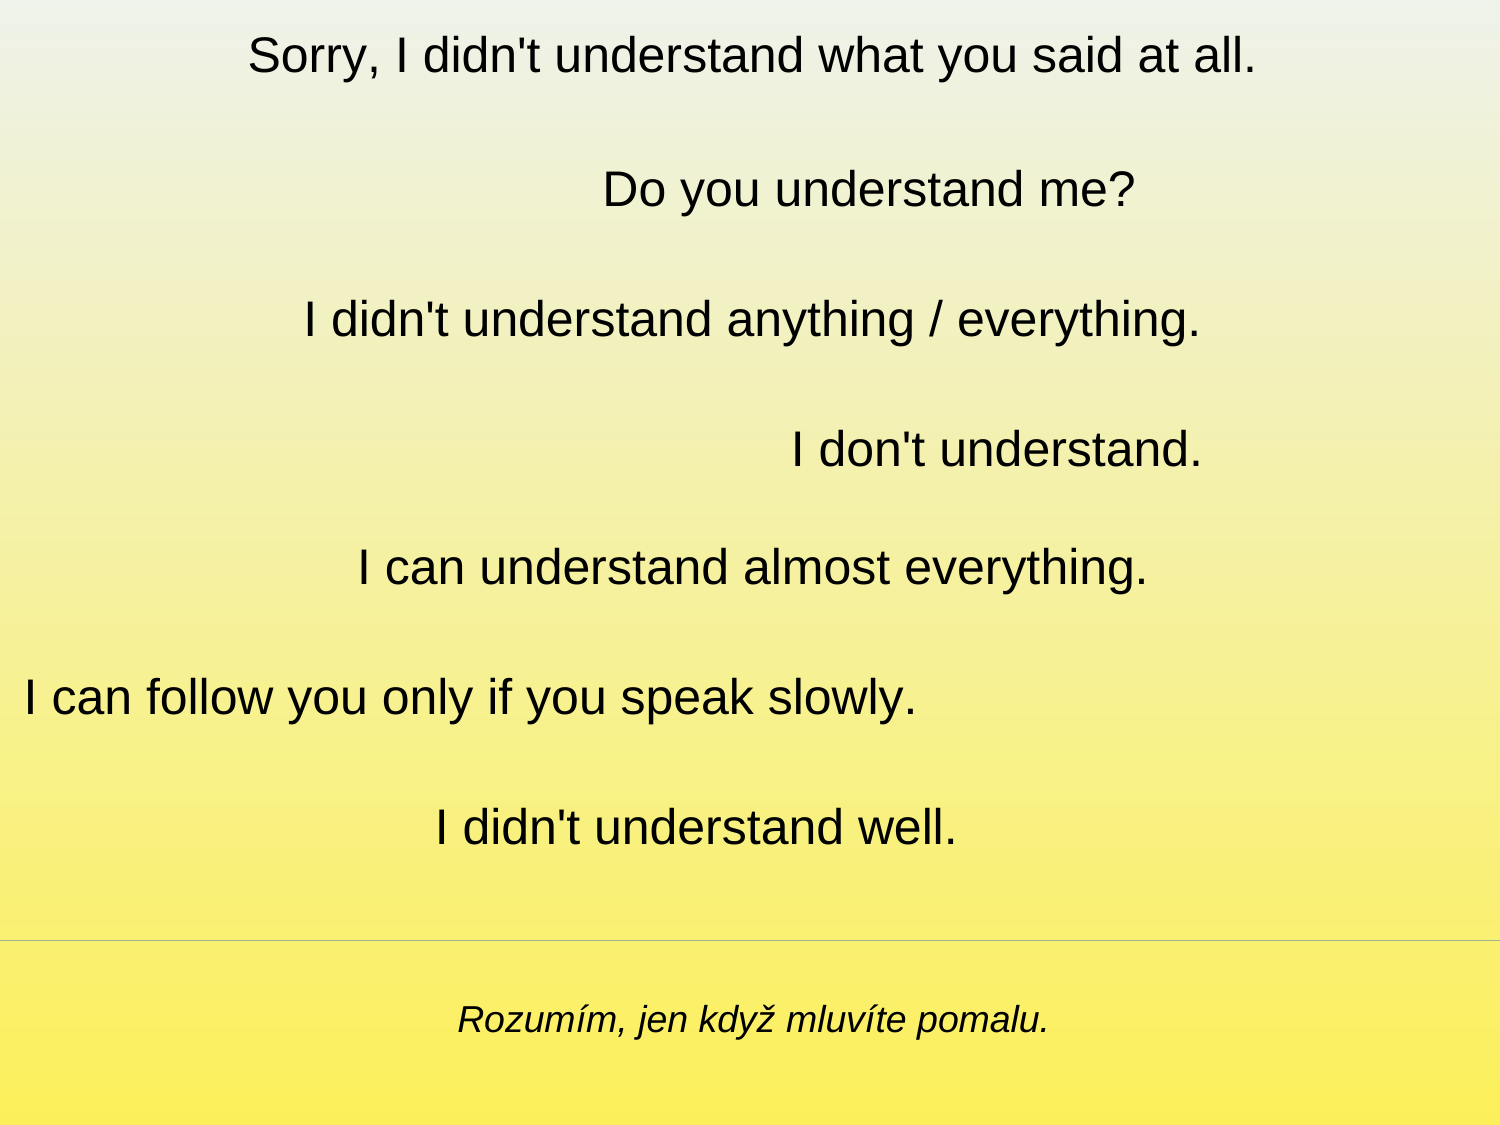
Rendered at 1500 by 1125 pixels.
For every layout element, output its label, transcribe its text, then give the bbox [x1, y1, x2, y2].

text_box Rozumím, jen když mluvíte pomalu. [442, 987, 1066, 1049]
text_box I didn't understand anything / everything. [5, 278, 1500, 355]
text_box Do you understand me? [587, 148, 1152, 225]
text_box I can follow you only if you speak slowly. [8, 656, 934, 733]
text_box I didn't understand well. [420, 786, 1070, 863]
text_box I can understand almost everything. [6, 527, 1500, 603]
text_box Sorry, I didn't understand what you said at all. [5, 14, 1500, 90]
text_box I don't understand. [775, 408, 1219, 485]
